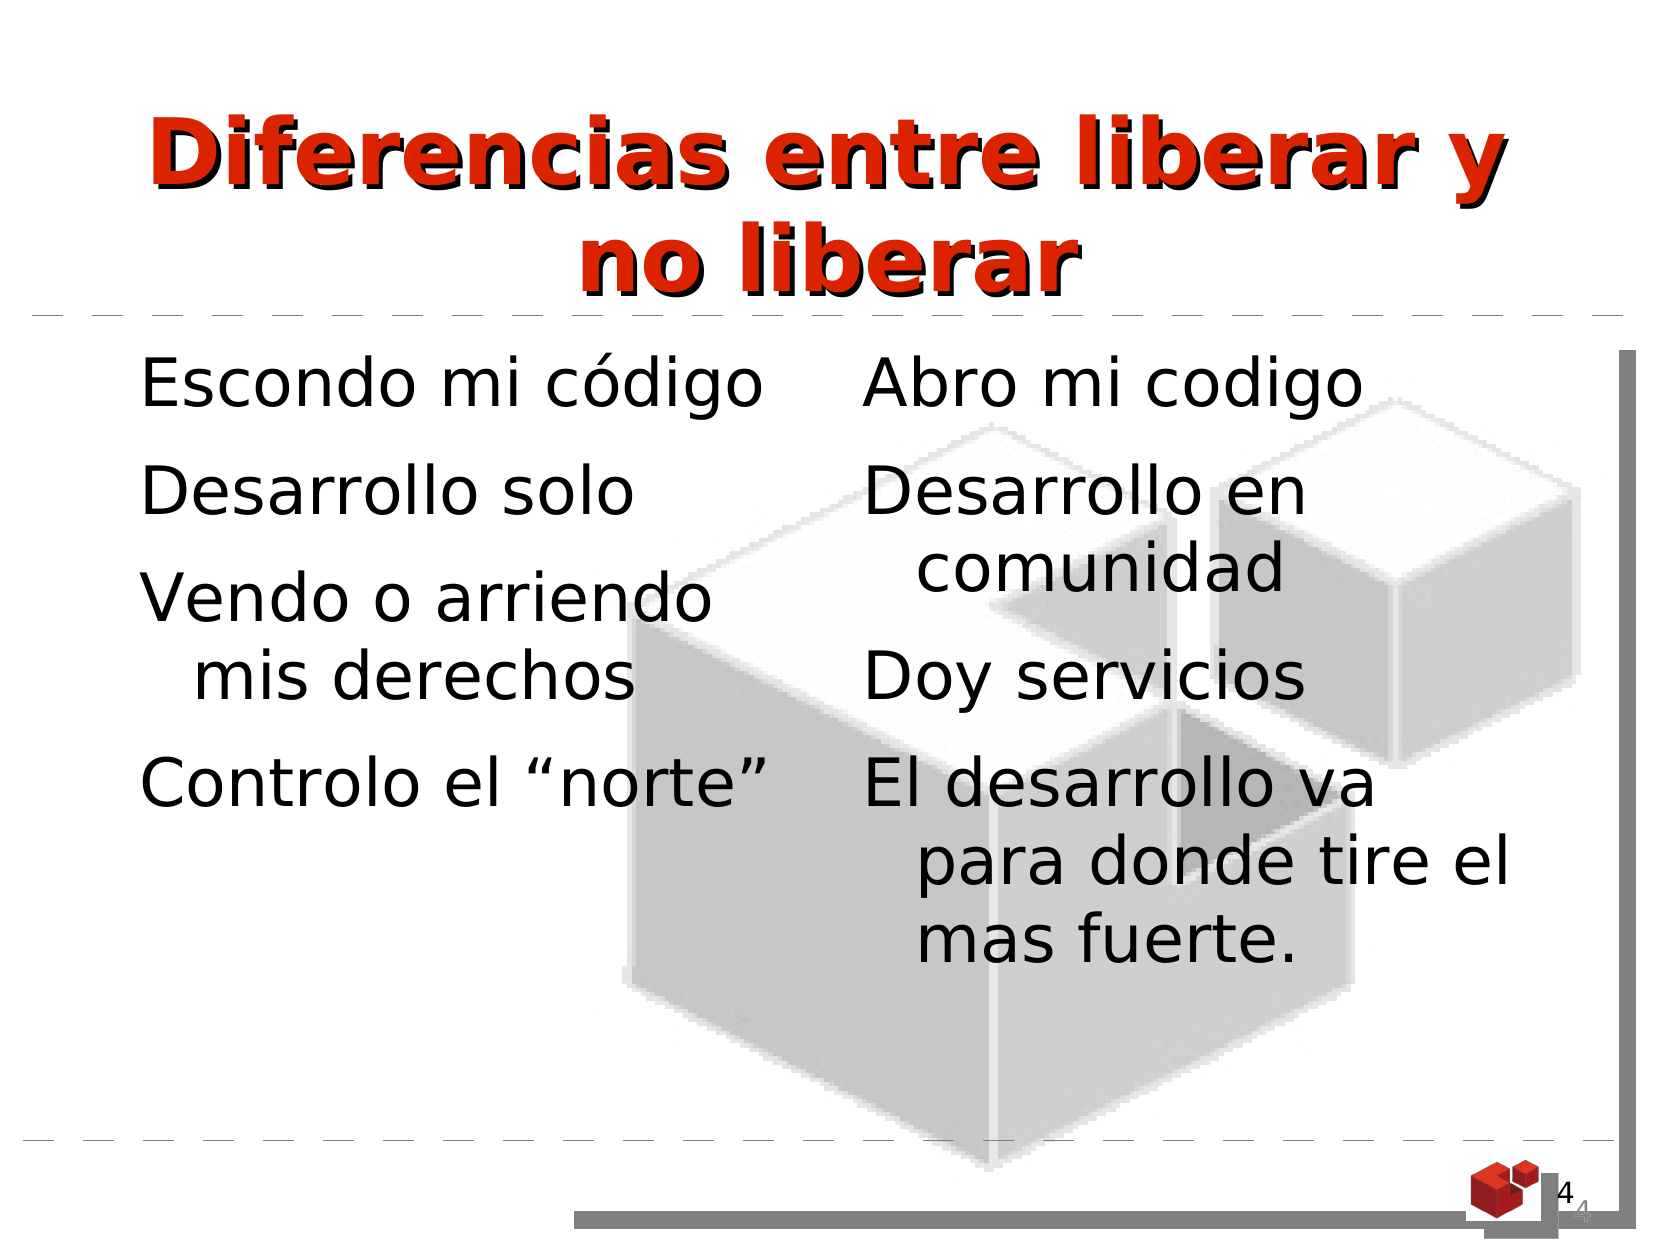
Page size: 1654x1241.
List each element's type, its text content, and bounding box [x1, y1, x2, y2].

list Abro mi codigo Desarrollo en comunidad Doy servicios El desarrollo va para donde tire el mas fuerte. [844, 344, 1534, 1127]
picture [557, 333, 1619, 1221]
picture [1560, 1185, 1567, 1196]
title Diferencias entre liberar y no liberar [121, 99, 1534, 314]
list Escondo mi código Desarrollo solo Vendo o arriendo mis derechos Controlo el “norte” [121, 344, 811, 1127]
